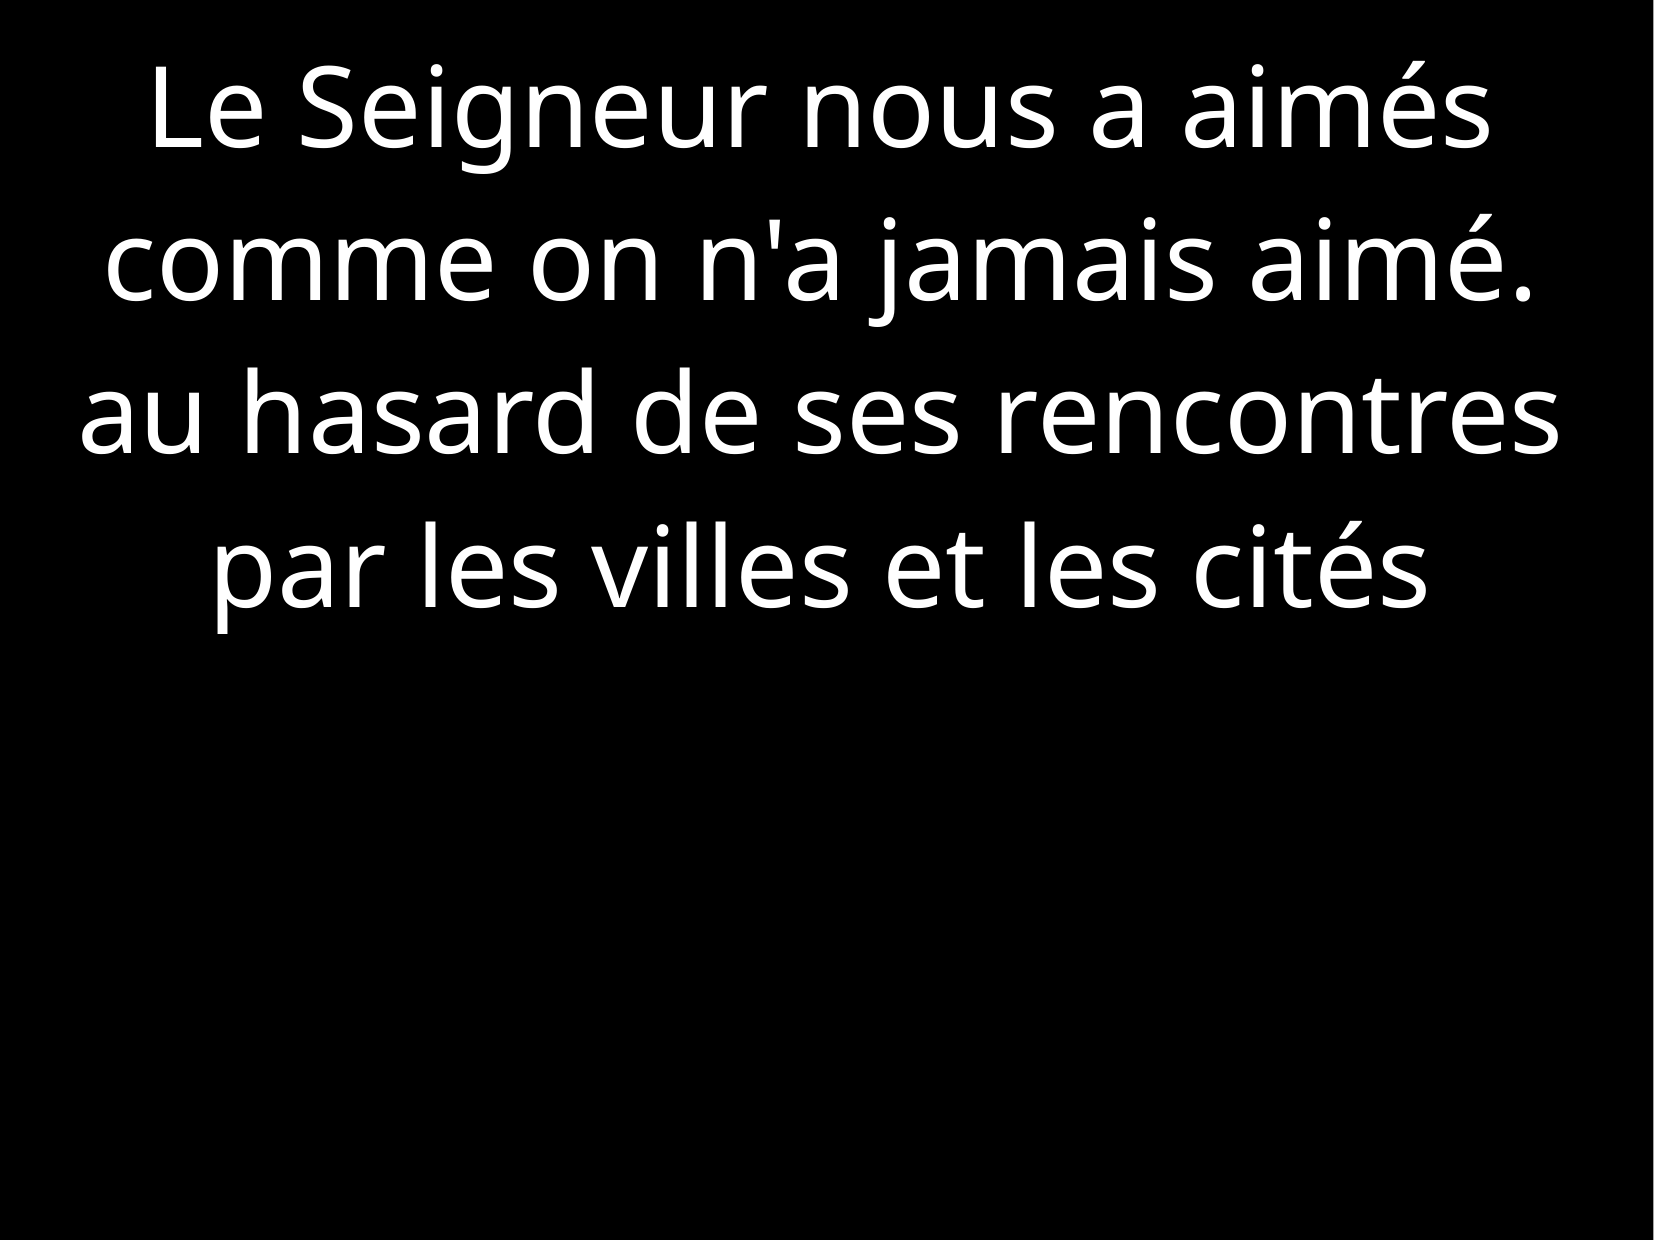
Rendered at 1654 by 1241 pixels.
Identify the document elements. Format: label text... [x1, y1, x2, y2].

list Le Seigneur nous a aimés comme on n'a jamais aimé. au hasard de ses rencontres par les villes et les cités [47, 27, 1595, 1241]
